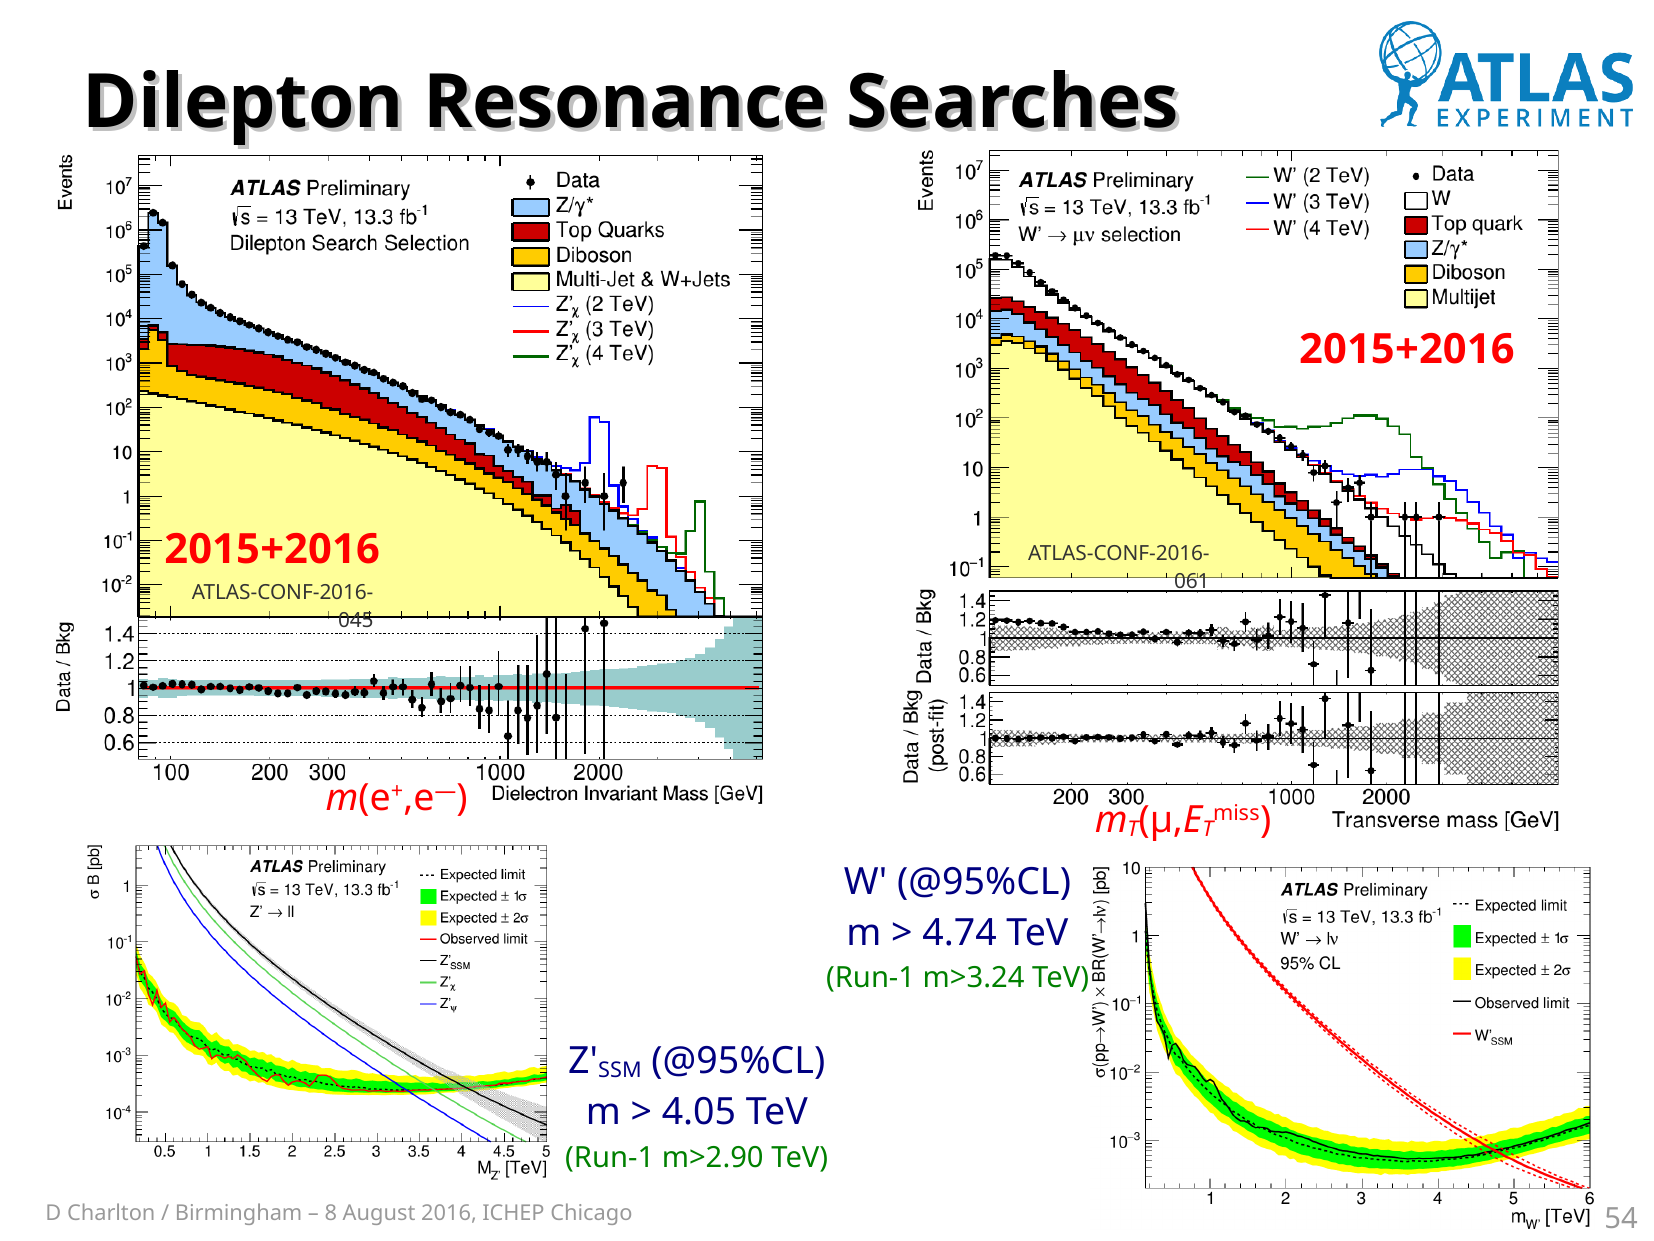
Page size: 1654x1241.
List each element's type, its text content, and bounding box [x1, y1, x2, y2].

picture [900, 144, 1563, 831]
text_box mT(μ,ETmiss) [1079, 785, 1377, 858]
text_box ATLAS-CONF-2016-045 [147, 569, 388, 609]
text_box 2015+2016 [149, 511, 416, 576]
title Dilepton Resonance Searches [82, 49, 1331, 148]
text_box 2015+2016 [1284, 311, 1551, 375]
text_box ATLAS-CONF-2016-061 [983, 530, 1225, 570]
text_box Z'SSM (@95%CL) m > 4.05 TeV (Run-1 m>2.90 TeV) [552, 1026, 835, 1175]
picture [85, 841, 552, 1185]
text_box m(e+,e—) [310, 763, 608, 823]
text_box W' (@95%CL) m > 4.74 TeV (Run-1 m>3.24 TeV) [811, 847, 1096, 984]
picture [52, 147, 769, 807]
picture [1090, 860, 1595, 1230]
picture [1379, 21, 1633, 127]
